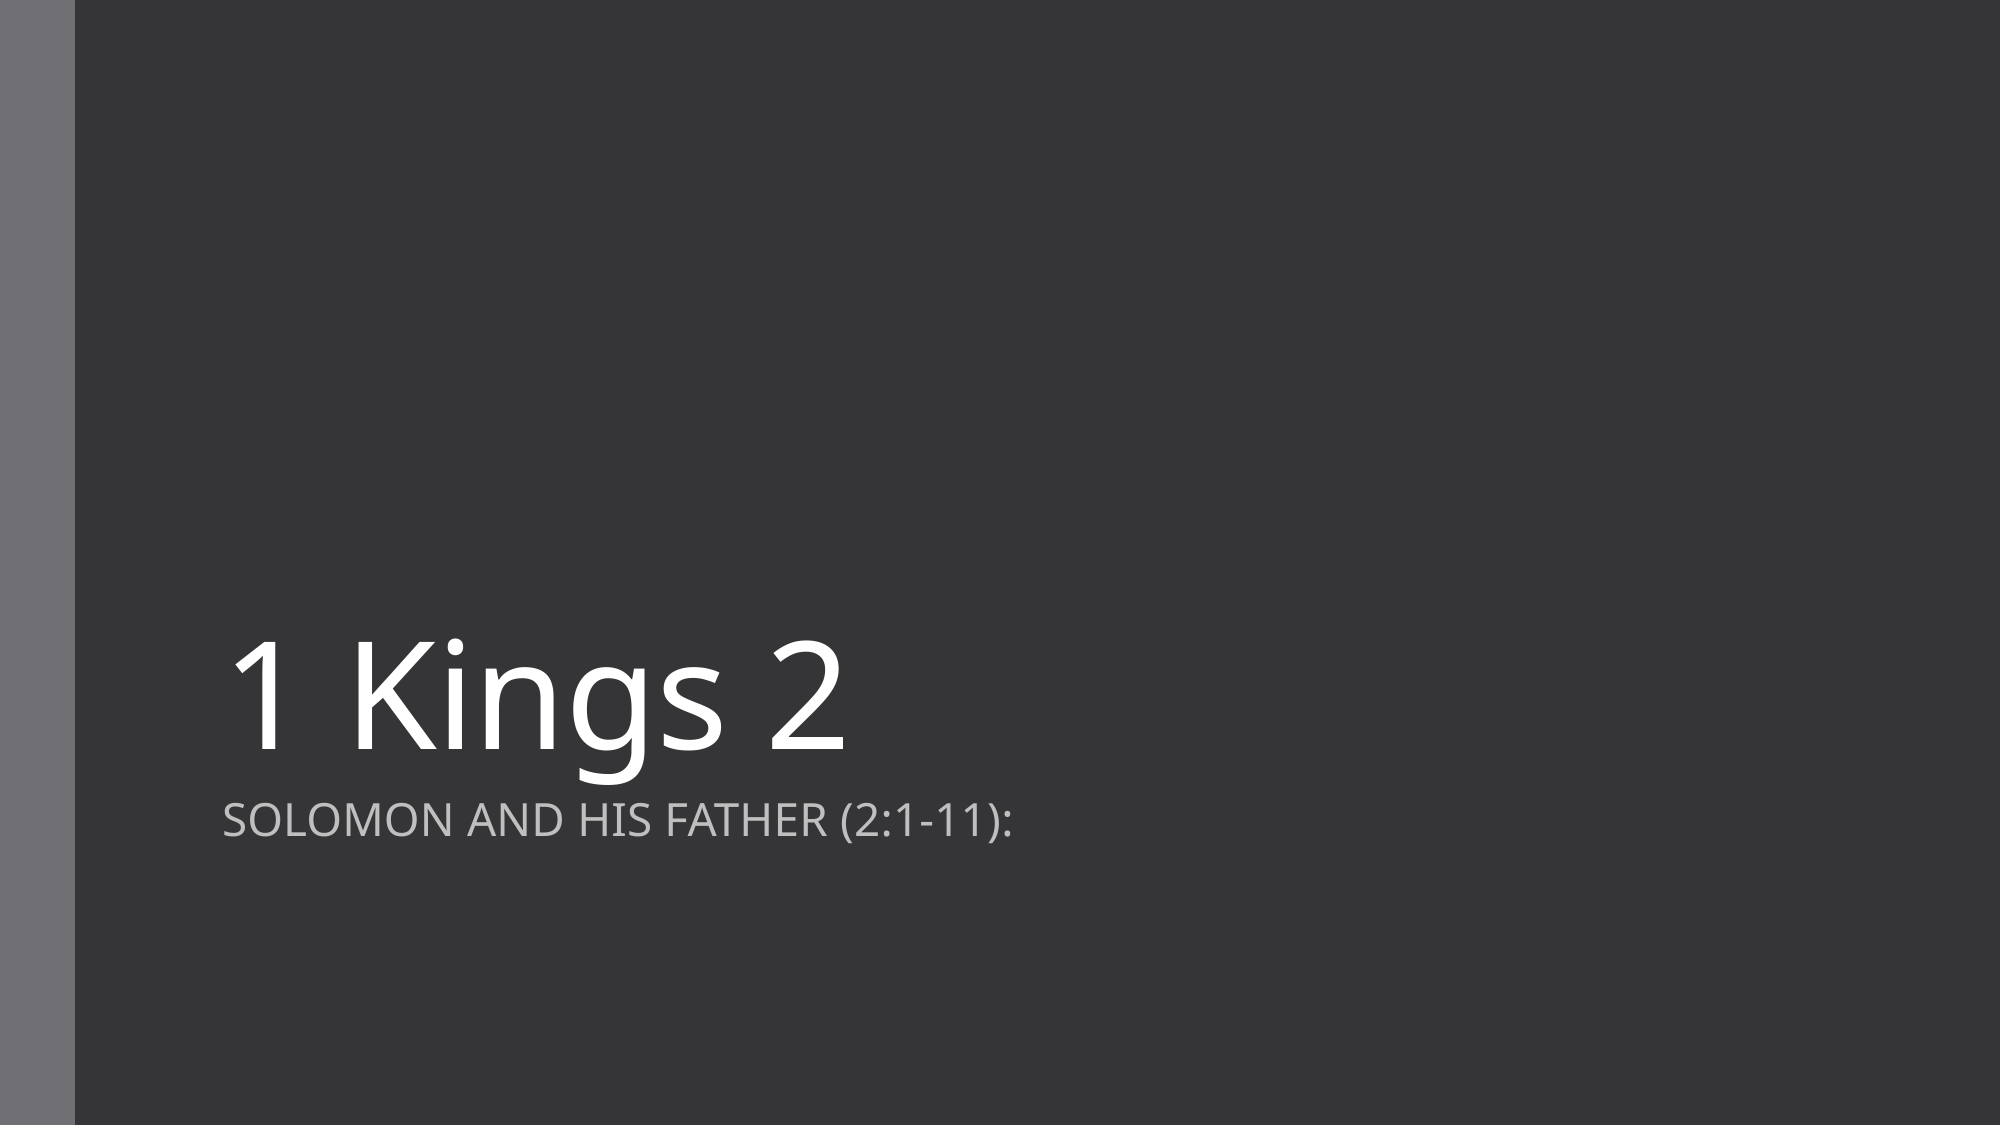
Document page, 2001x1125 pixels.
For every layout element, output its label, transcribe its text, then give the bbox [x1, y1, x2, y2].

title 1 Kings 2 [206, 124, 1752, 787]
subtitle SOLOMON AND HIS FATHER (2:1-11): [206, 787, 1752, 1066]
